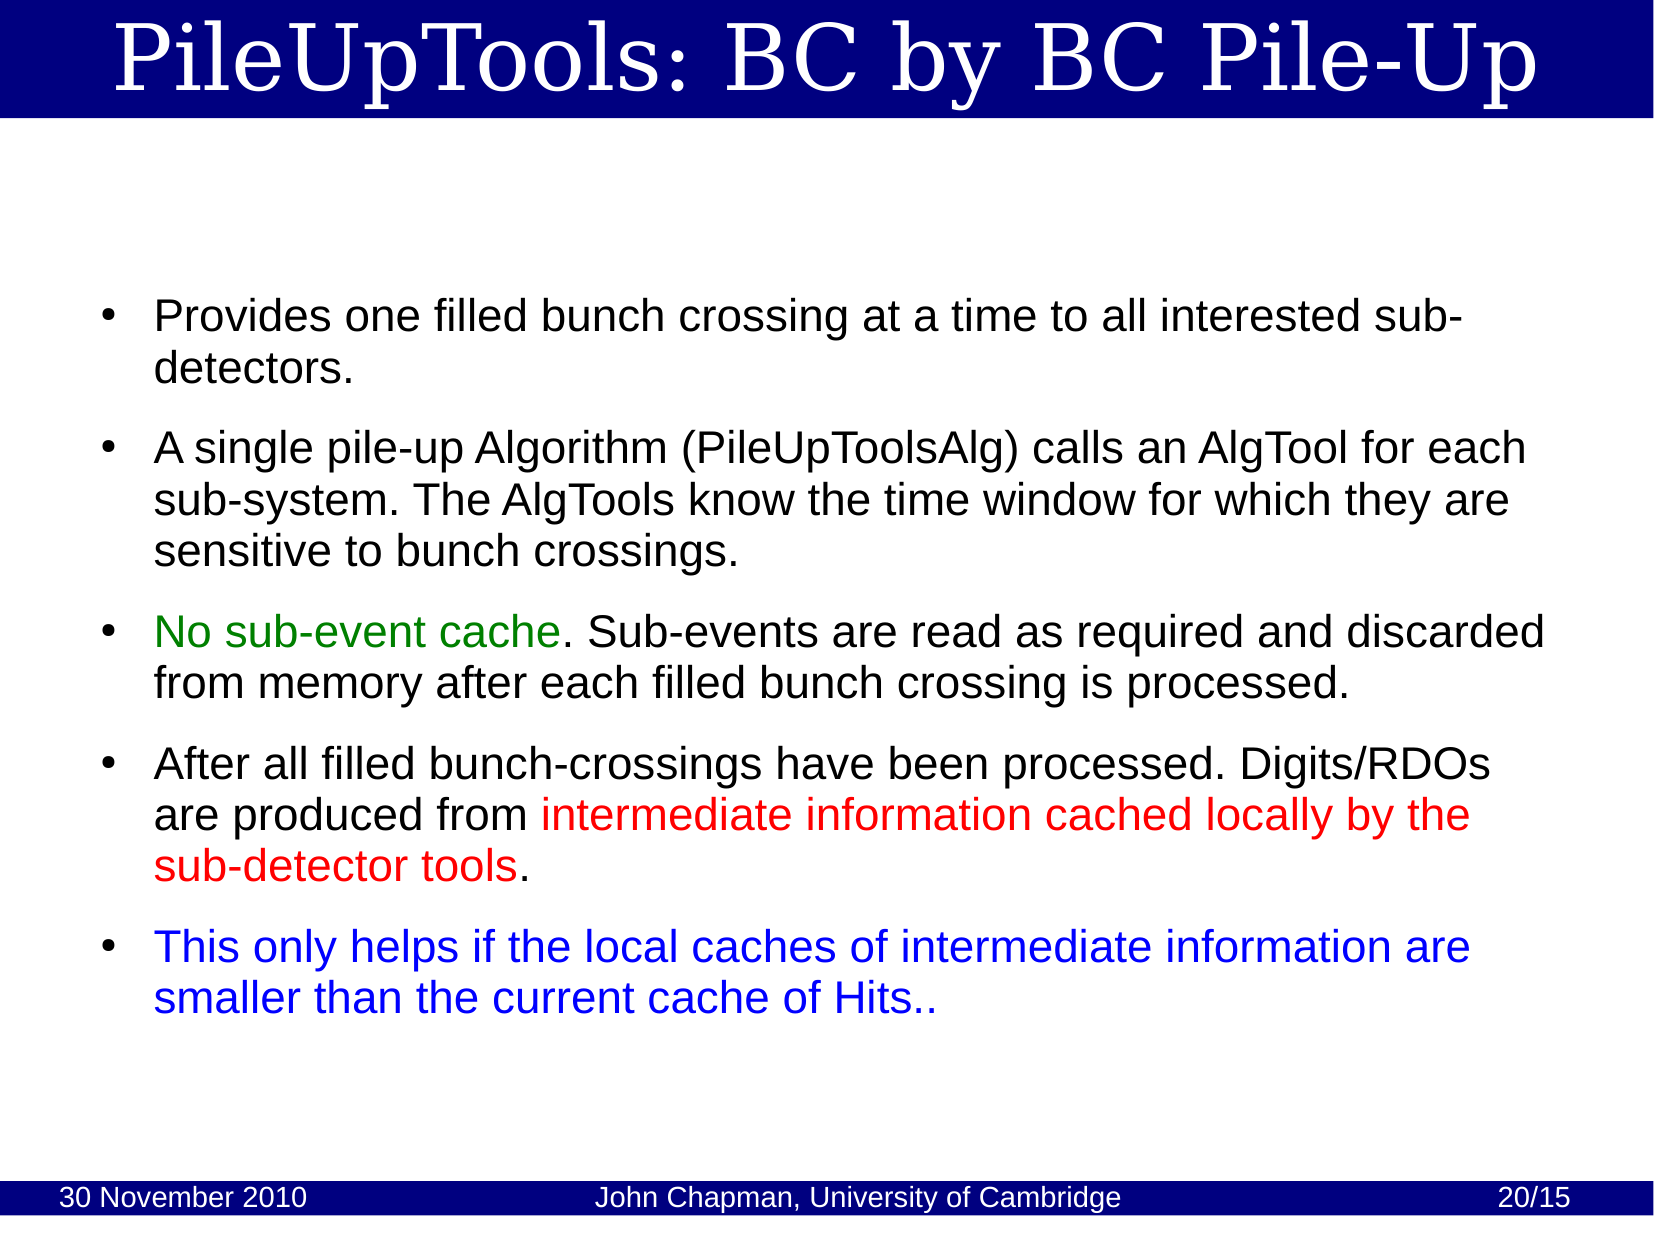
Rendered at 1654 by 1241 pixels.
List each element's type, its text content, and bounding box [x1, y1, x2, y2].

list Provides one filled bunch crossing at a time to all interested sub-detectors. A single pile-up Algorithm (PileUpToolsAlg) calls an AlgTool for each sub-system. The AlgTools know the time window for which they are sensitive to bunch crossings. No sub-event cache. Sub-events are read as required and discarded from memory after each filled bunch crossing is processed. After all filled bunch-crossings have been processed. Digits/RDOs are produced from intermediate information cached locally by the sub-detector tools. This only helps if the local caches of intermediate information are smaller than the current cache of Hits.. [82, 290, 1571, 1109]
title PileUpTools: BC by BC Pile-Up [0, 0, 1654, 119]
